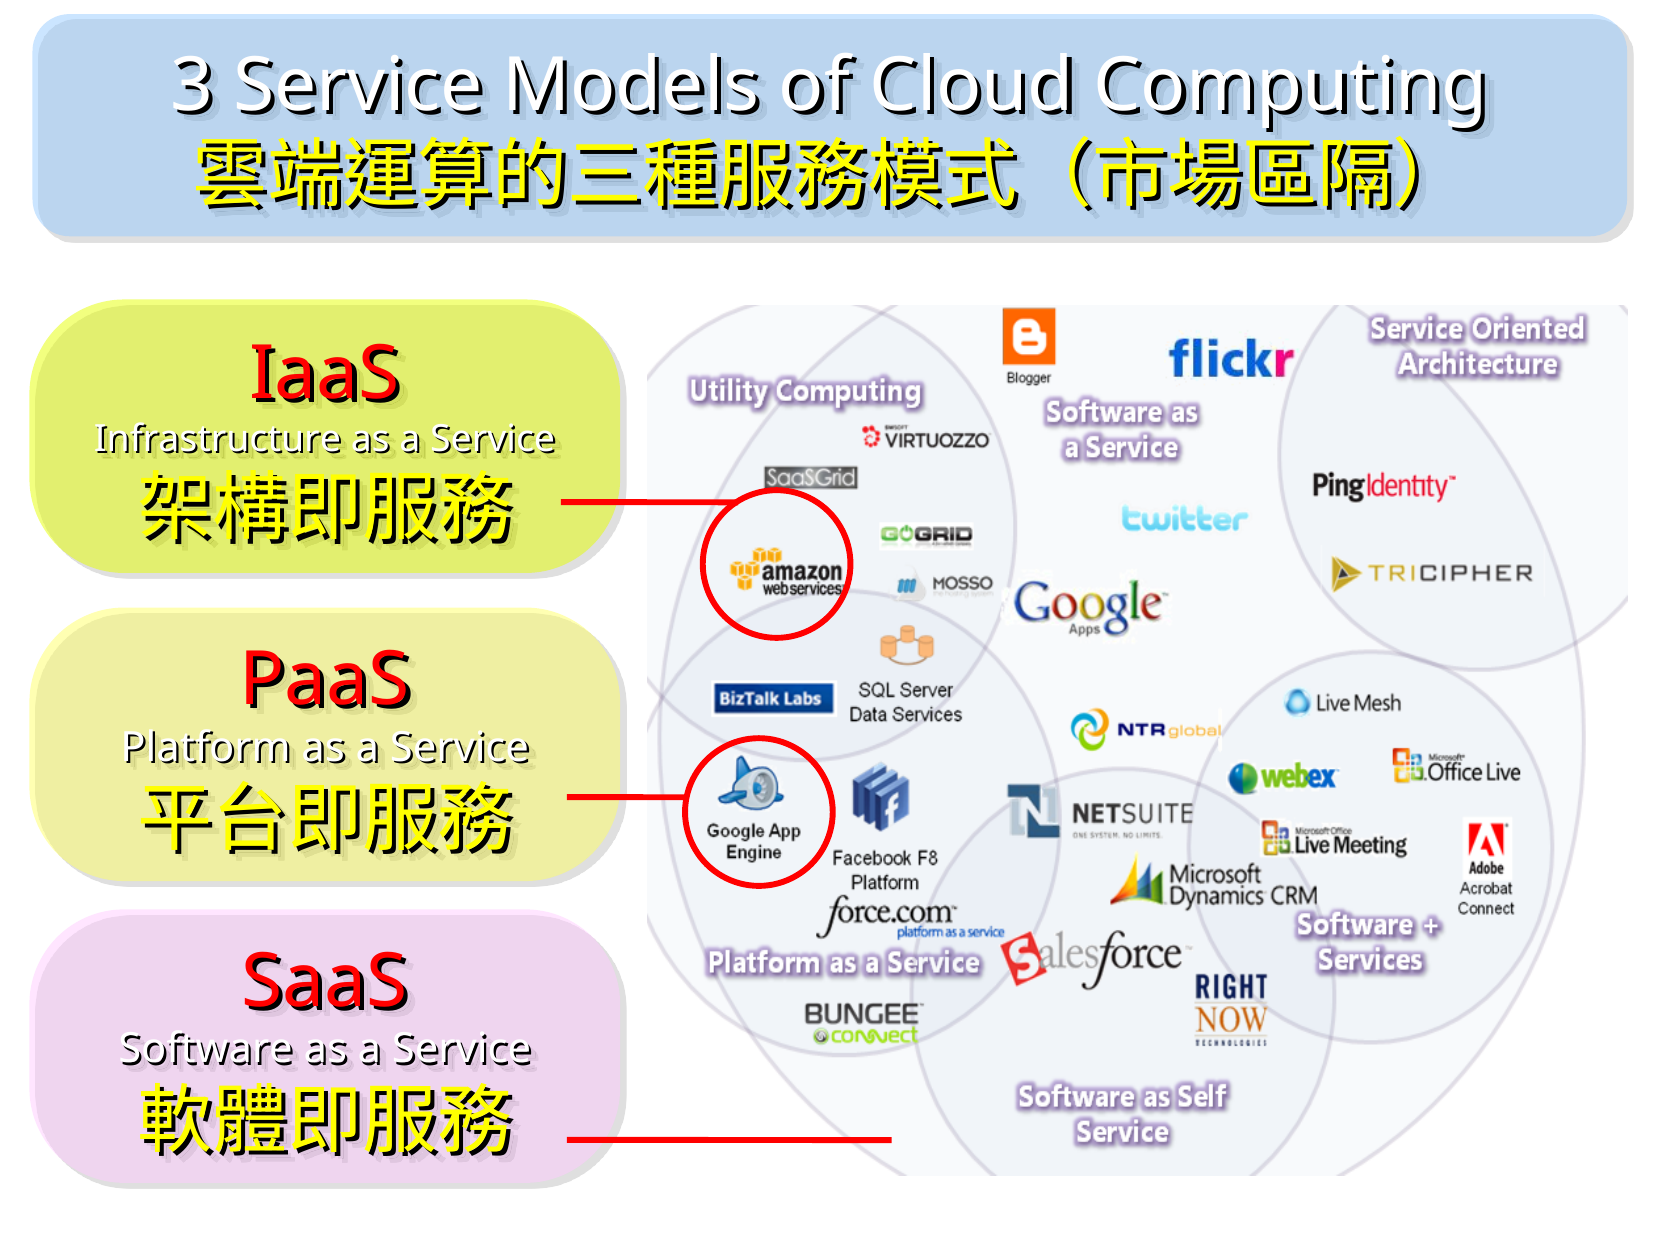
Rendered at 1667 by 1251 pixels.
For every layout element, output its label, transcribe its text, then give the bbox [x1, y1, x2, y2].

text_box PaaS Platform as a Service 平台即服務 [29, 607, 621, 882]
picture [647, 305, 1628, 1176]
text_box 3 Service Models of Cloud Computing 雲端運算的三種服務模式（市場區隔） [32, 14, 1628, 237]
picture [706, 494, 847, 634]
text_box SaaS Software as a Service 軟體即服務 [29, 909, 621, 1183]
text_box IaaS Infrastructure as a Service 架構即服務 [29, 299, 621, 573]
picture [689, 742, 829, 882]
